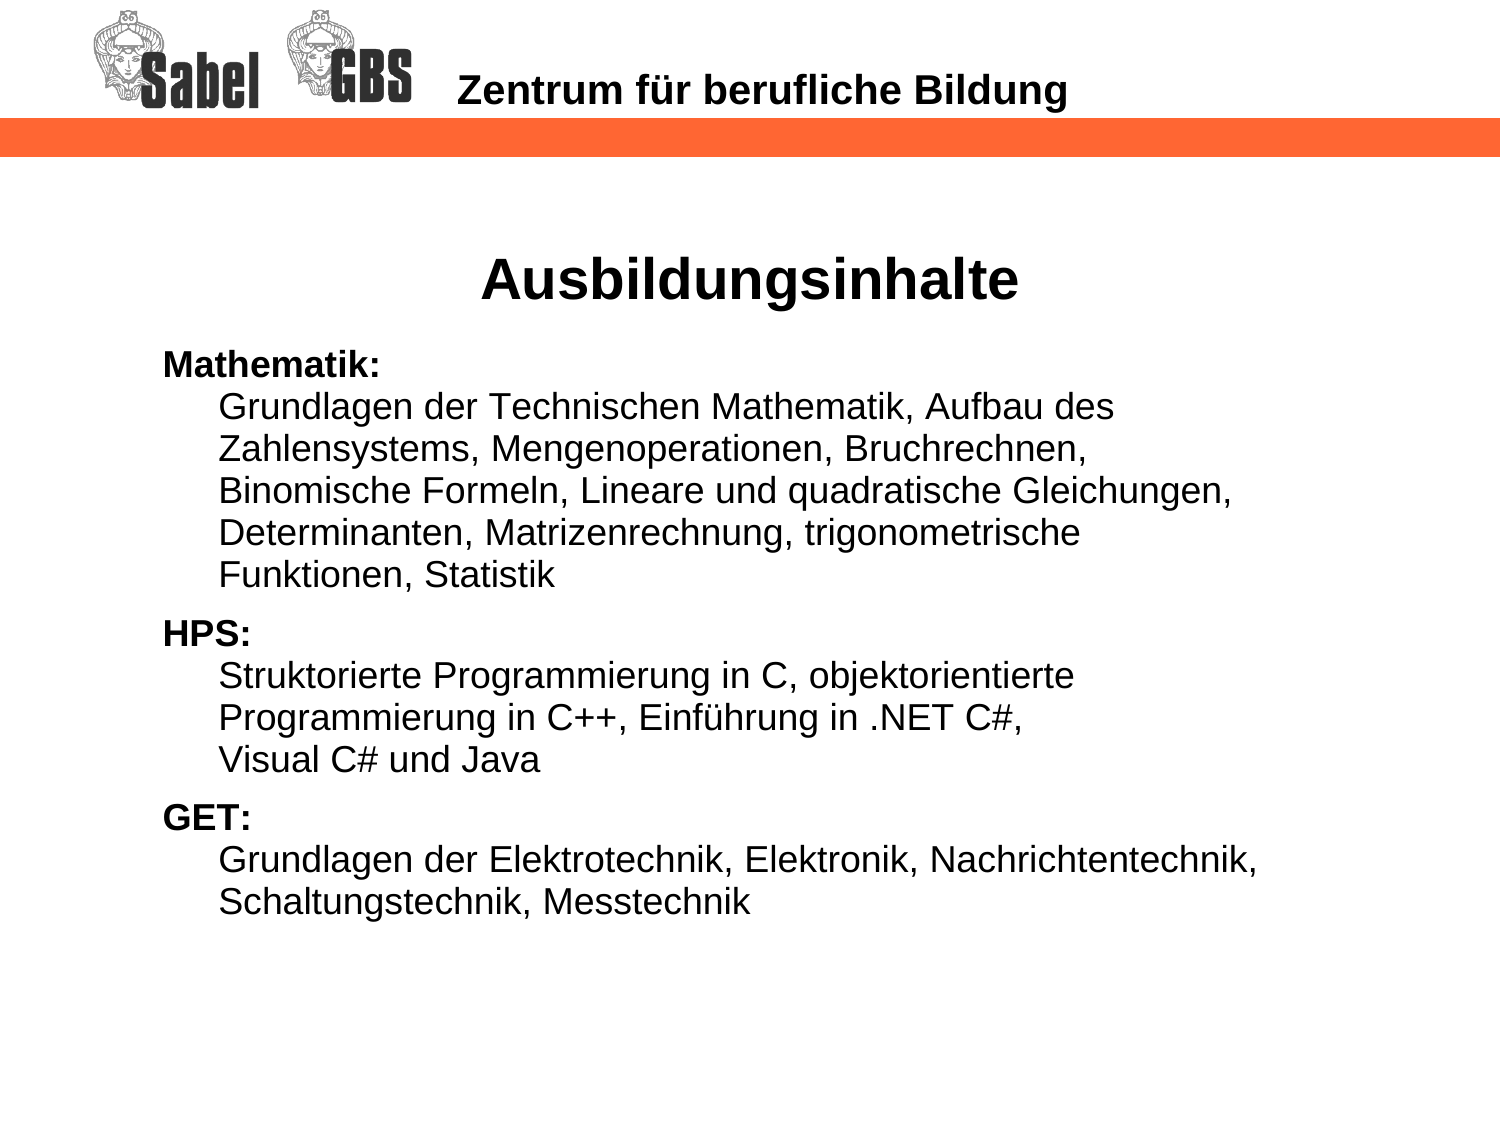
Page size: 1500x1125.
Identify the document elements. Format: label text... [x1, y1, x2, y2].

title Ausbildungsinhalte [112, 236, 1388, 323]
picture [88, 0, 264, 118]
picture [265, 0, 433, 113]
list Mathematik: Grundlagen der Technischen Mathematik, Aufbau des Zahlensystems, Mengenoperationen, Bruchrechnen, Binomische Formeln, Lineare und quadratische Gleichungen, Determinanten, Matrizenrechnung, trigonometrische Funktionen, Statistik HPS: Struktorierte Programmierung in C, objektorientierte Programmierung in C++, Einführung in .NET C#, Visual C# und Java GET: Grundlagen der Elektrotechnik, Elektronik, Nachrichtentechnik, Schaltungstechnik, Messtechnik [147, 335, 1300, 1008]
